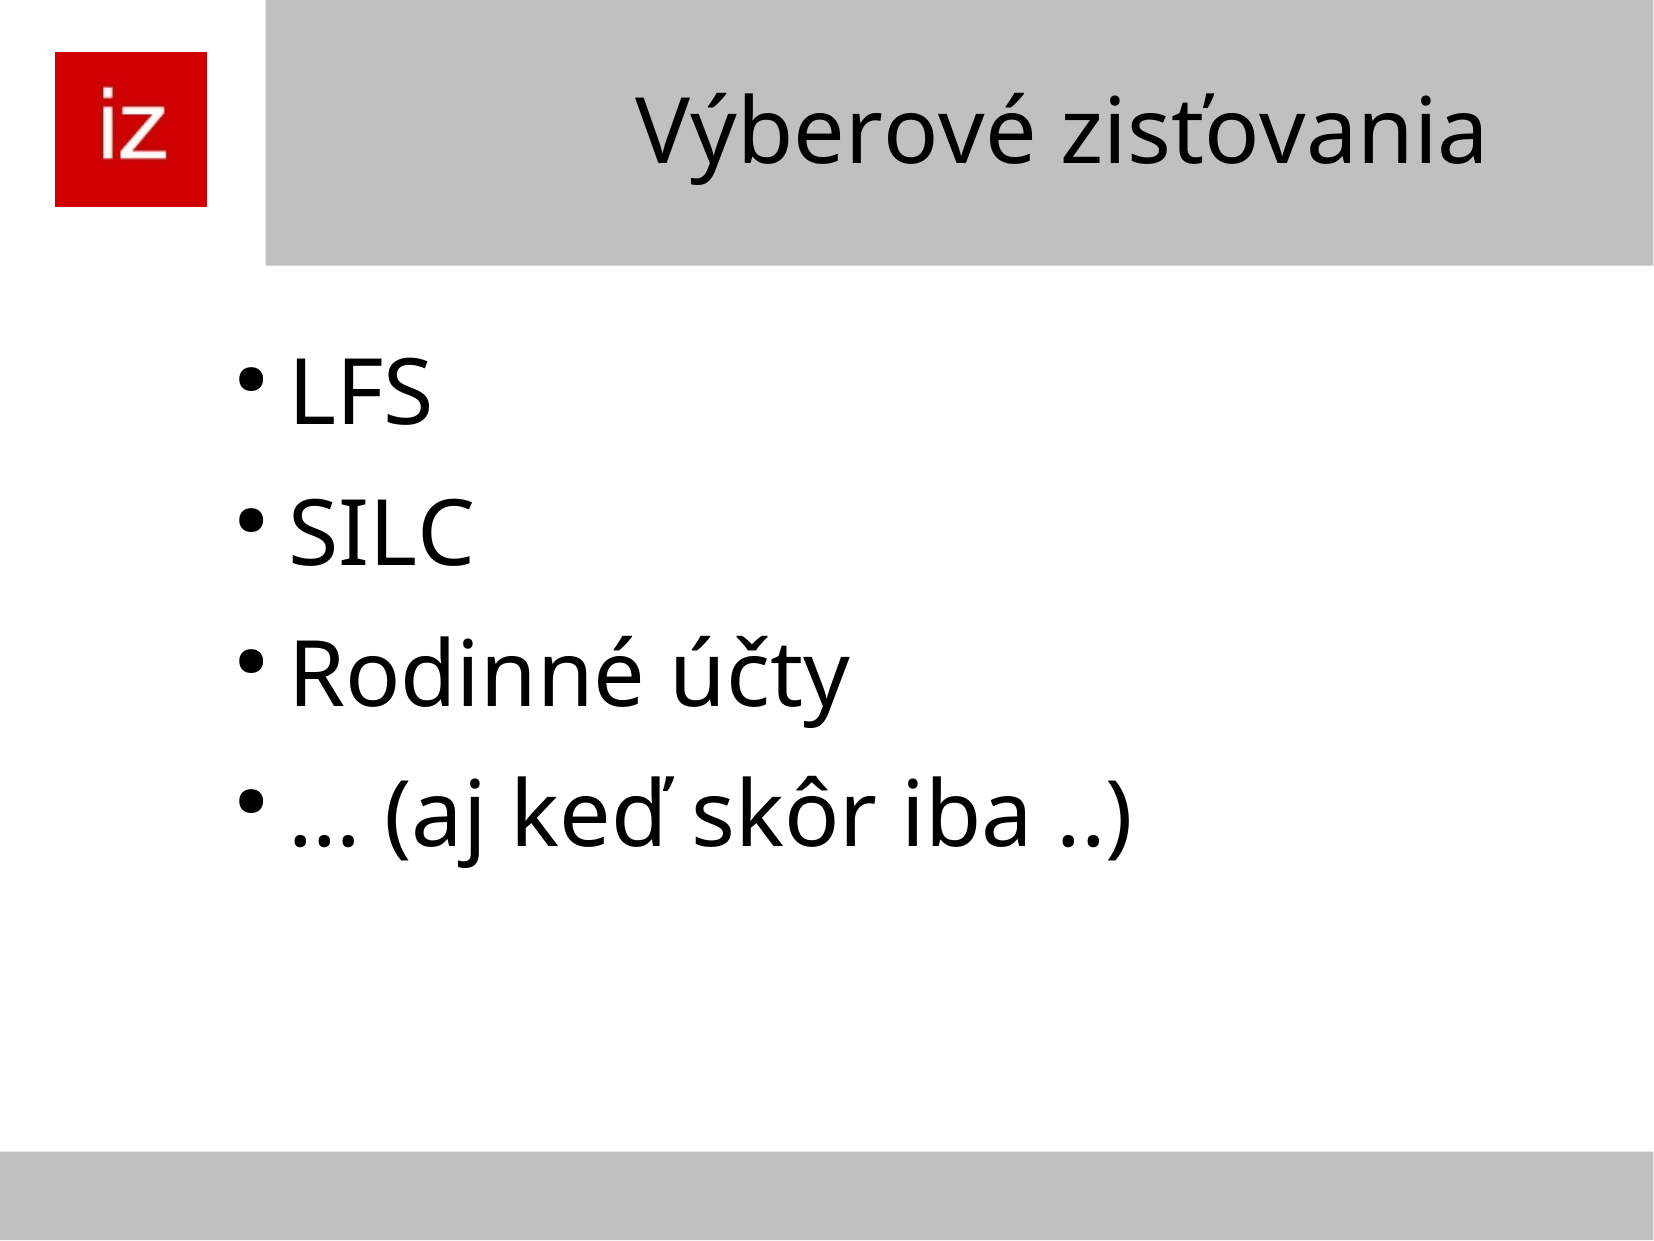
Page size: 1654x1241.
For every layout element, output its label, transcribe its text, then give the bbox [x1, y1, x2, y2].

picture [55, 52, 207, 207]
title Výberové zisťovania [561, 29, 1565, 237]
list LFS SILC Rodinné účty … (aj keď skôr iba ..) [121, 344, 1533, 1126]
